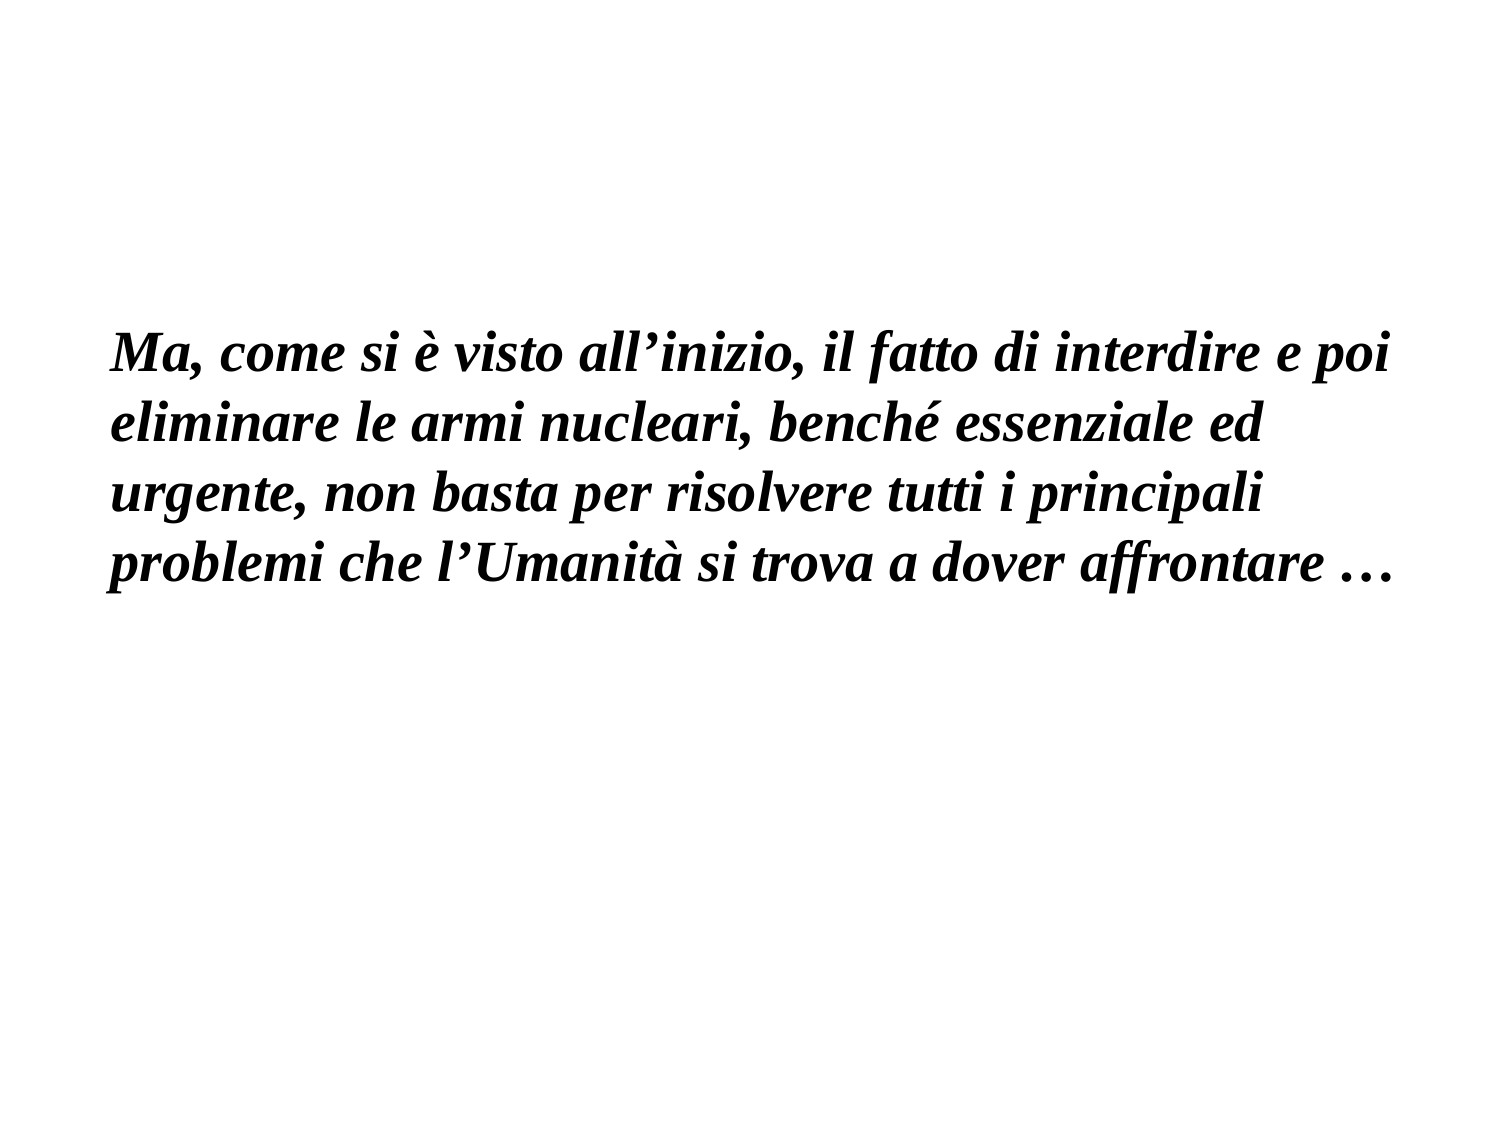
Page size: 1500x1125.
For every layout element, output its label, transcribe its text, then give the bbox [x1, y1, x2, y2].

list Ma, come si è visto all’inizio, il fatto di interdire e poi eliminare le armi nucleari, benché essenziale ed urgente, non basta per risolvere tutti i principali problemi che l’Umanità si trova a dover affrontare … [95, 75, 1446, 1043]
